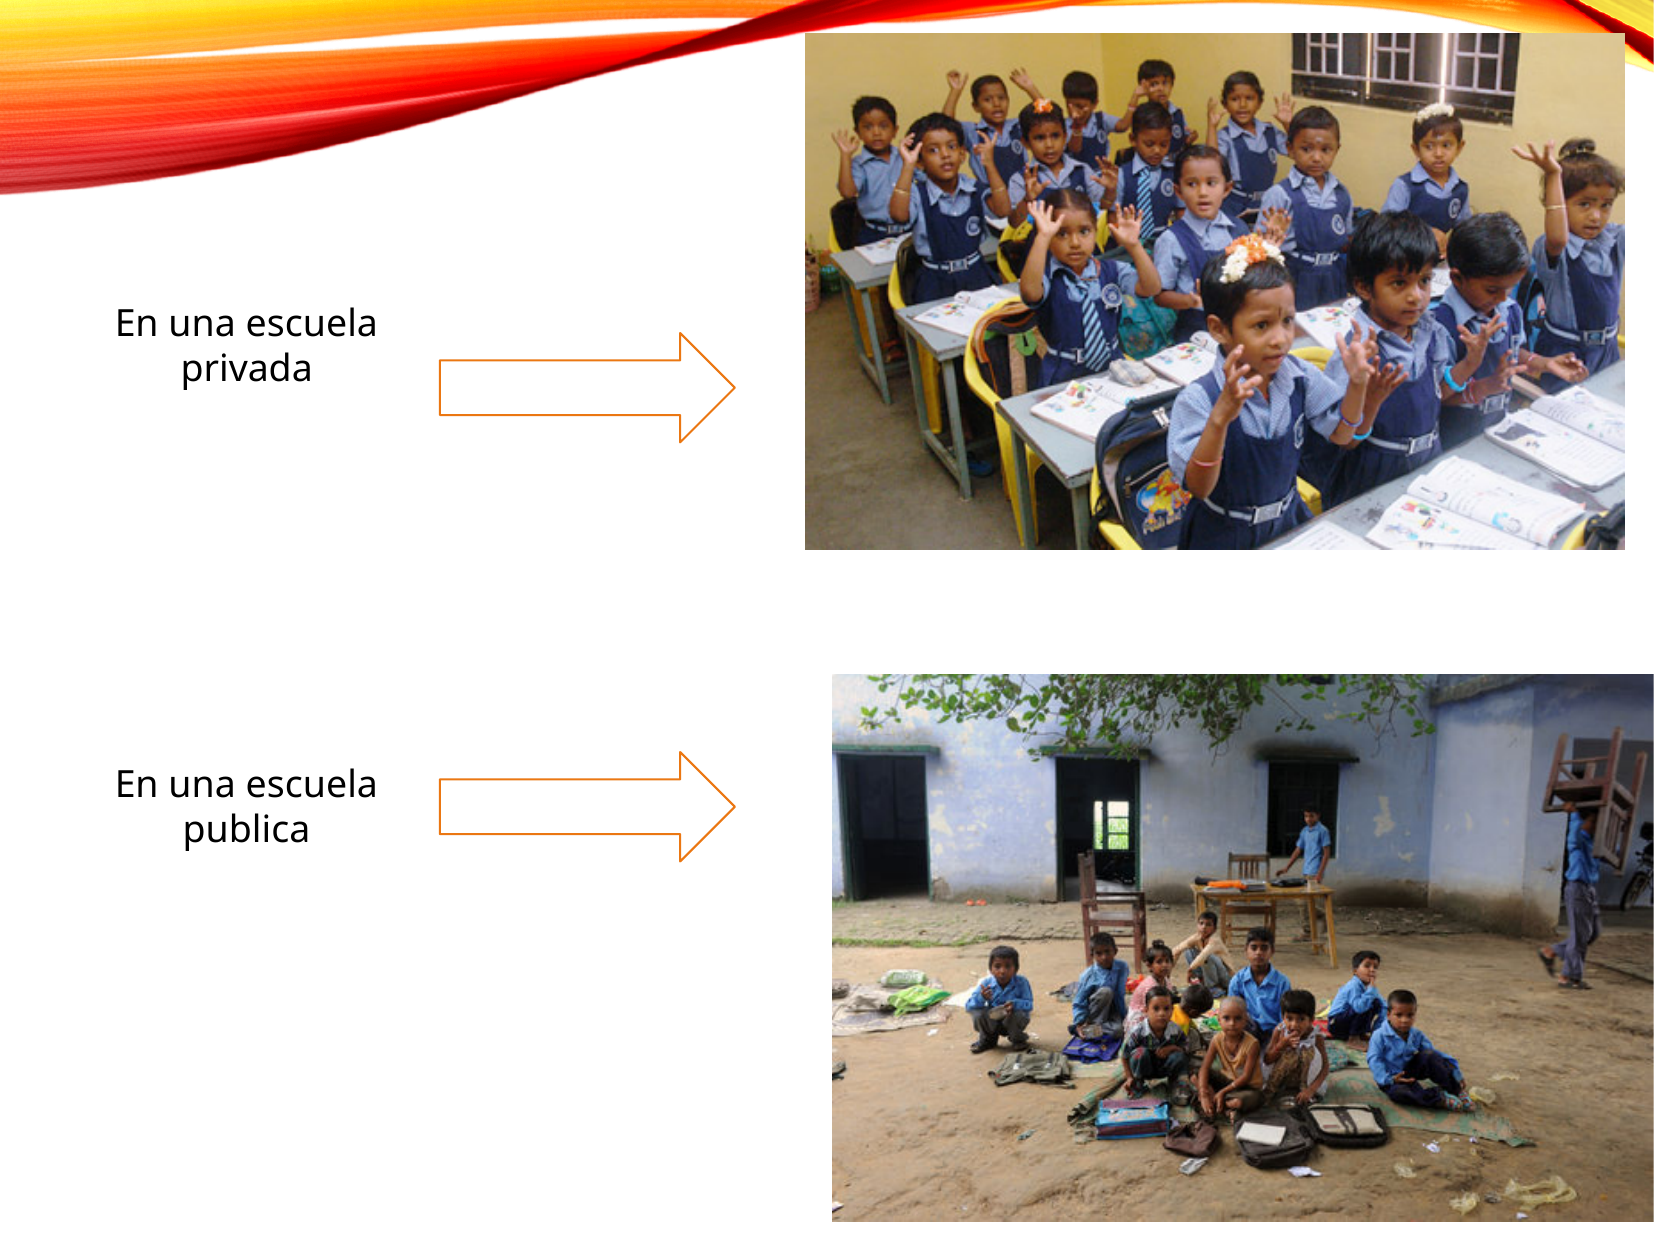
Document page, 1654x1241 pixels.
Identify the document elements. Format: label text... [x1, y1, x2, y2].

picture [832, 674, 1654, 1222]
text_box En una escuela privada [53, 291, 440, 398]
text_box [440, 752, 735, 862]
text_box En una escuela publica [53, 752, 440, 859]
picture [805, 33, 1625, 550]
text_box [439, 333, 735, 443]
